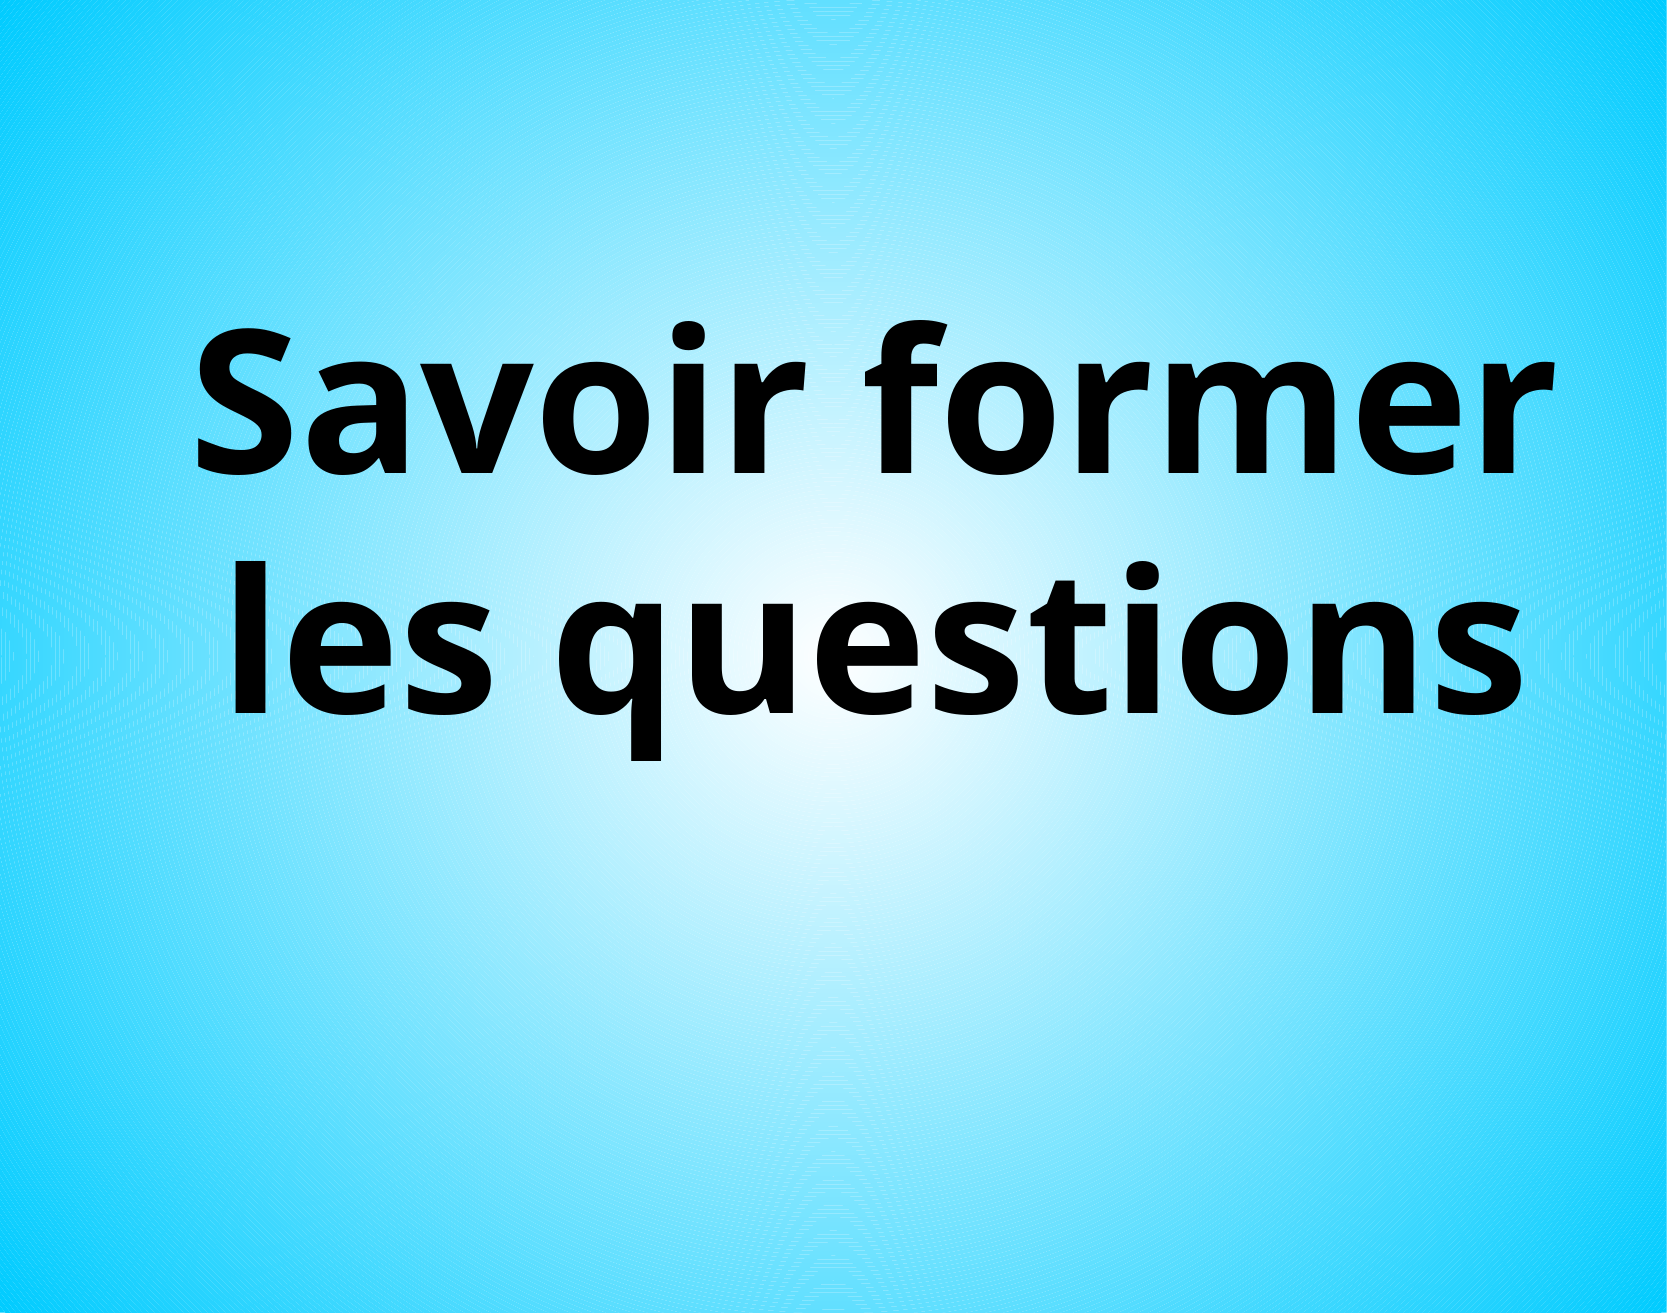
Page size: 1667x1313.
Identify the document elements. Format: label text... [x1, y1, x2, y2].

text_box Savoir former les questions [136, 266, 1614, 762]
